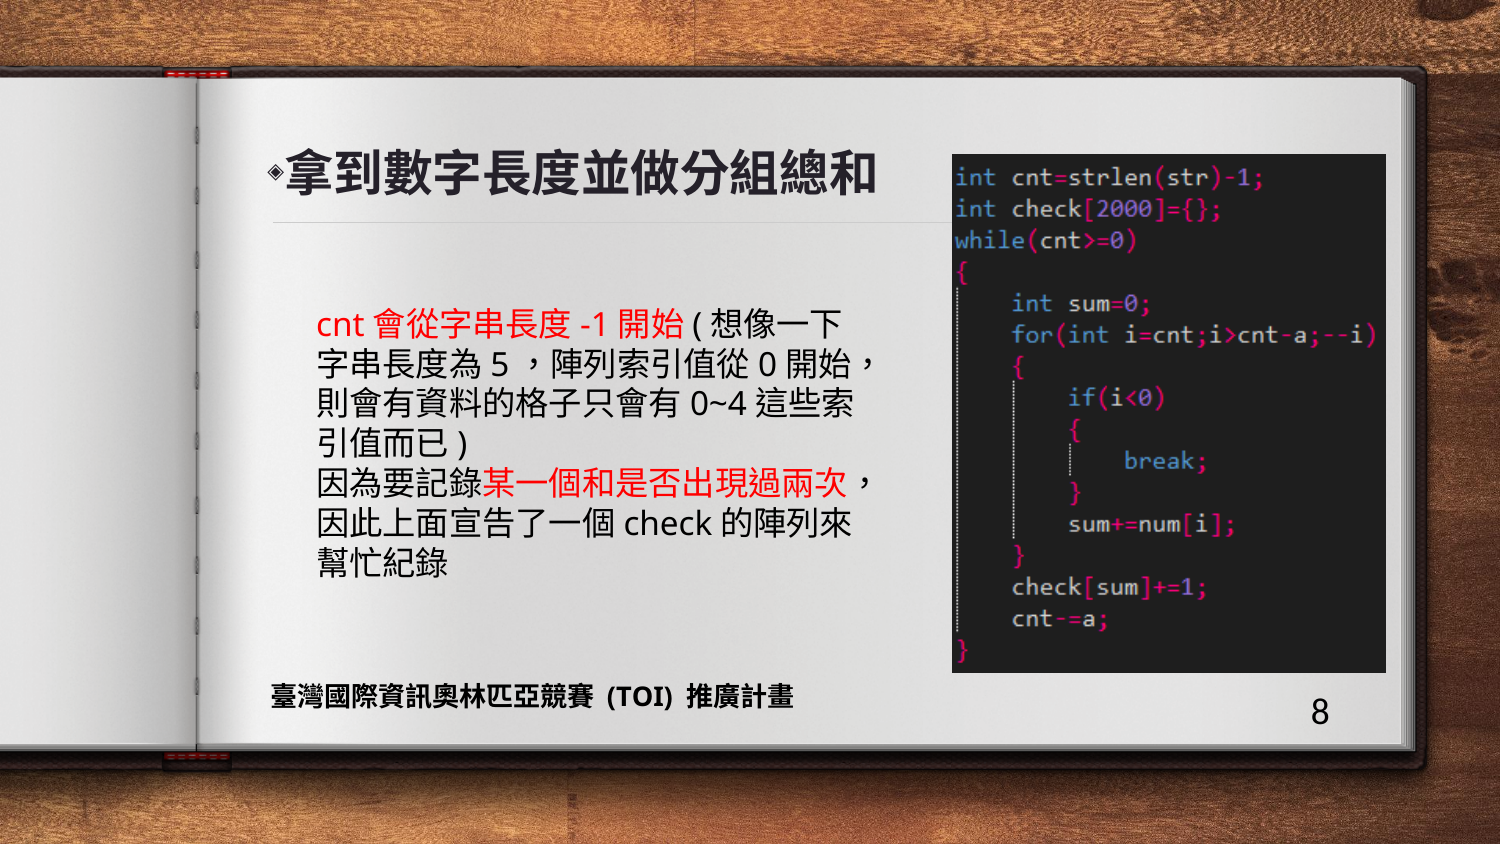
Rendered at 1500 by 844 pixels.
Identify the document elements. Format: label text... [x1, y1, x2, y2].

text_box [1295, 673, 1386, 737]
text_box cnt會從字串長度-1開始(想像一下字串長度為5，陣列索引值從0開始，則會有資料的格子只會有0~4這些索引值而已) 因為要記錄某一個和是否出現過兩次，因此上面宣告了一個check的陣列來幫忙紀錄 [301, 295, 873, 594]
picture [952, 154, 1386, 673]
list 拿到數字長度並做分組總和 [252, 126, 1194, 216]
